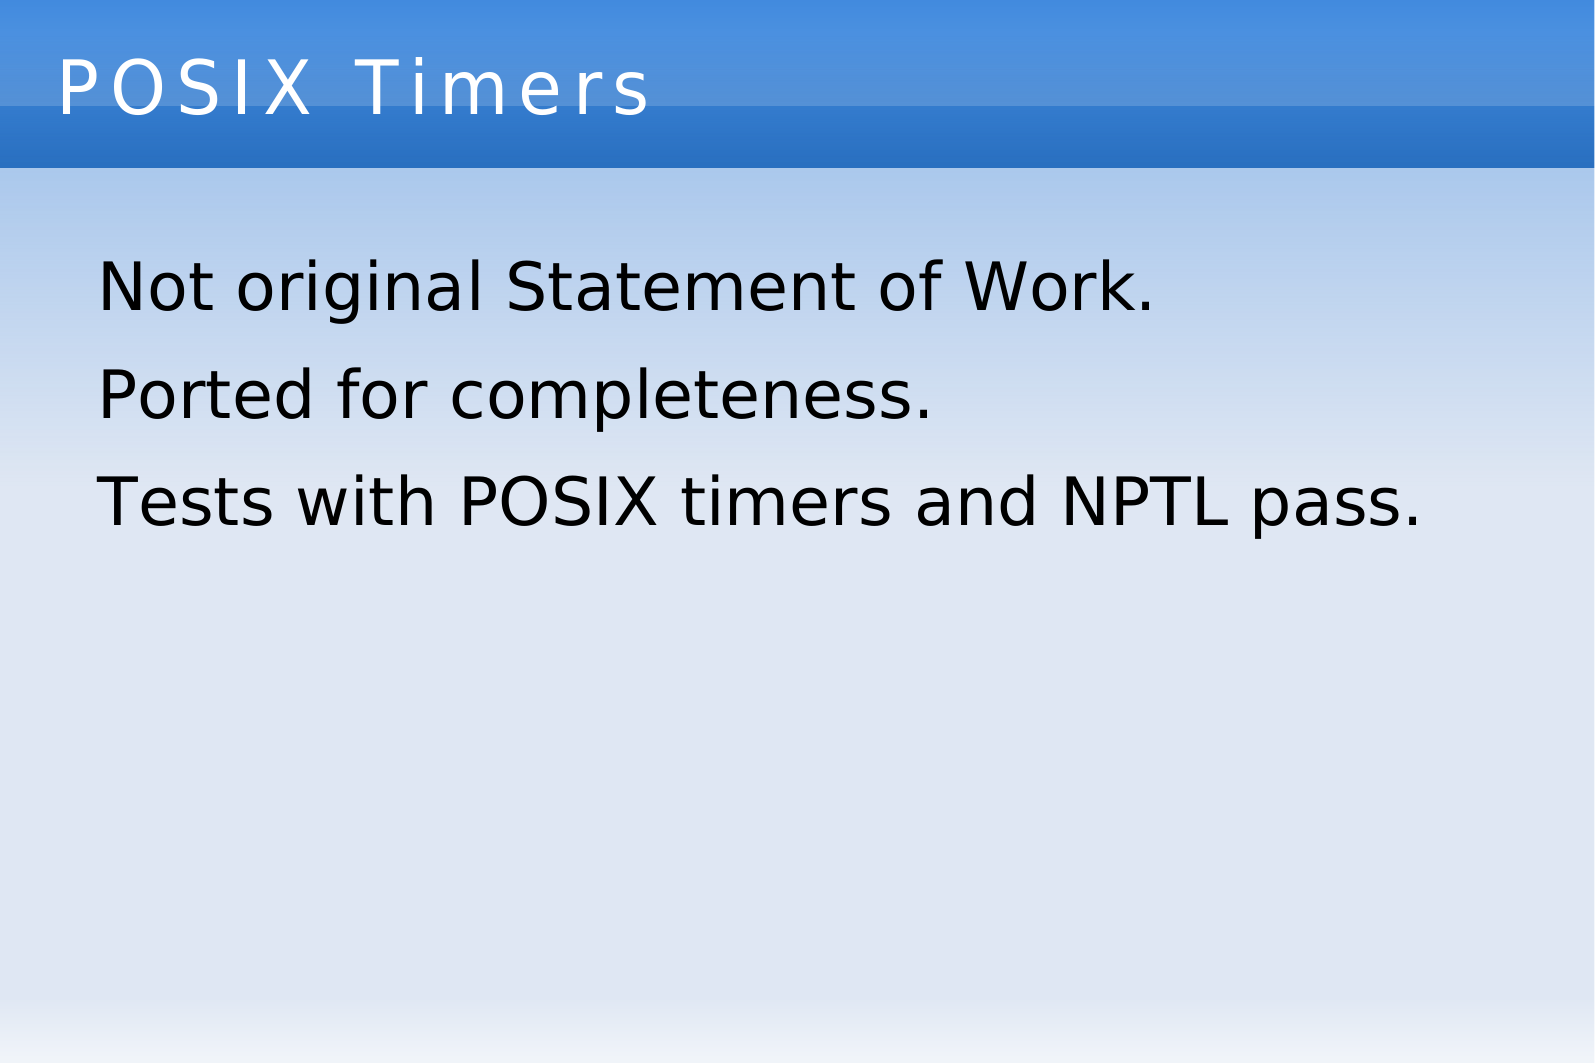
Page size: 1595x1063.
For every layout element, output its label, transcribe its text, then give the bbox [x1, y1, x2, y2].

title POSIX Timers [56, 25, 1225, 153]
picture [0, 0, 1595, 1063]
list Not original Statement of Work. Ported for completeness. Tests with POSIX timers and NPTL pass. [79, 248, 1515, 951]
